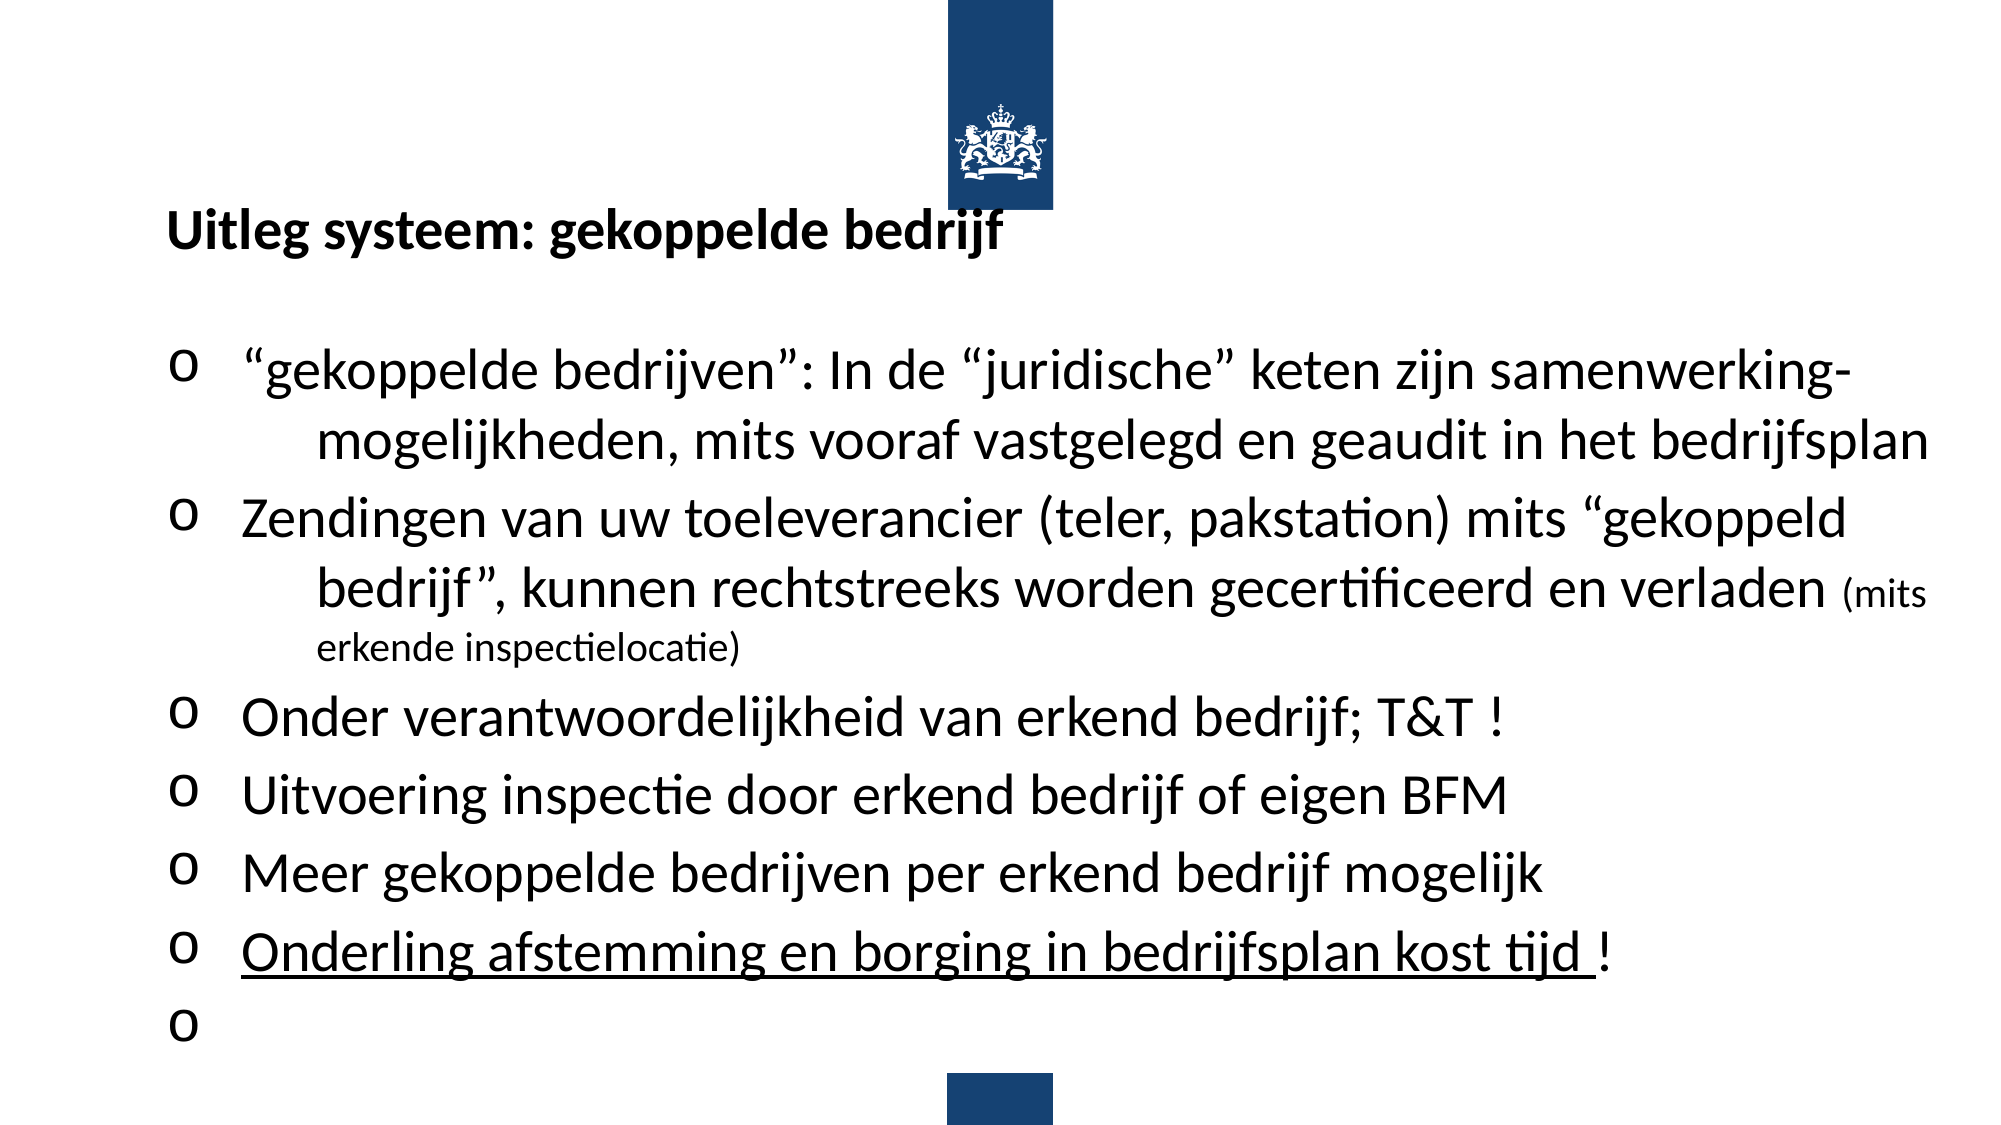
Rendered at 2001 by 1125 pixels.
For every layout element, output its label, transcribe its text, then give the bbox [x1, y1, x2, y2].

text_box Uitleg systeem: gekoppelde bedrijf “gekoppelde bedrijven”: In de “juridische” keten zijn samenwerking-mogelijkheden, mits vooraf vastgelegd en geaudit in het bedrijfsplan Zendingen van uw toeleverancier (teler, pakstation) mits “gekoppeld bedrijf”, kunnen rechtstreeks worden gecertificeerd en verladen (mits erkende inspectielocatie) Onder verantwoordelijkheid van erkend bedrijf; T&T ! Uitvoering inspectie door erkend bedrijf of eigen BFM Meer gekoppelde bedrijven per erkend bedrijf mogelijk Onderling afstemming en borging in bedrijfsplan kost tijd ! [151, 184, 2000, 1069]
